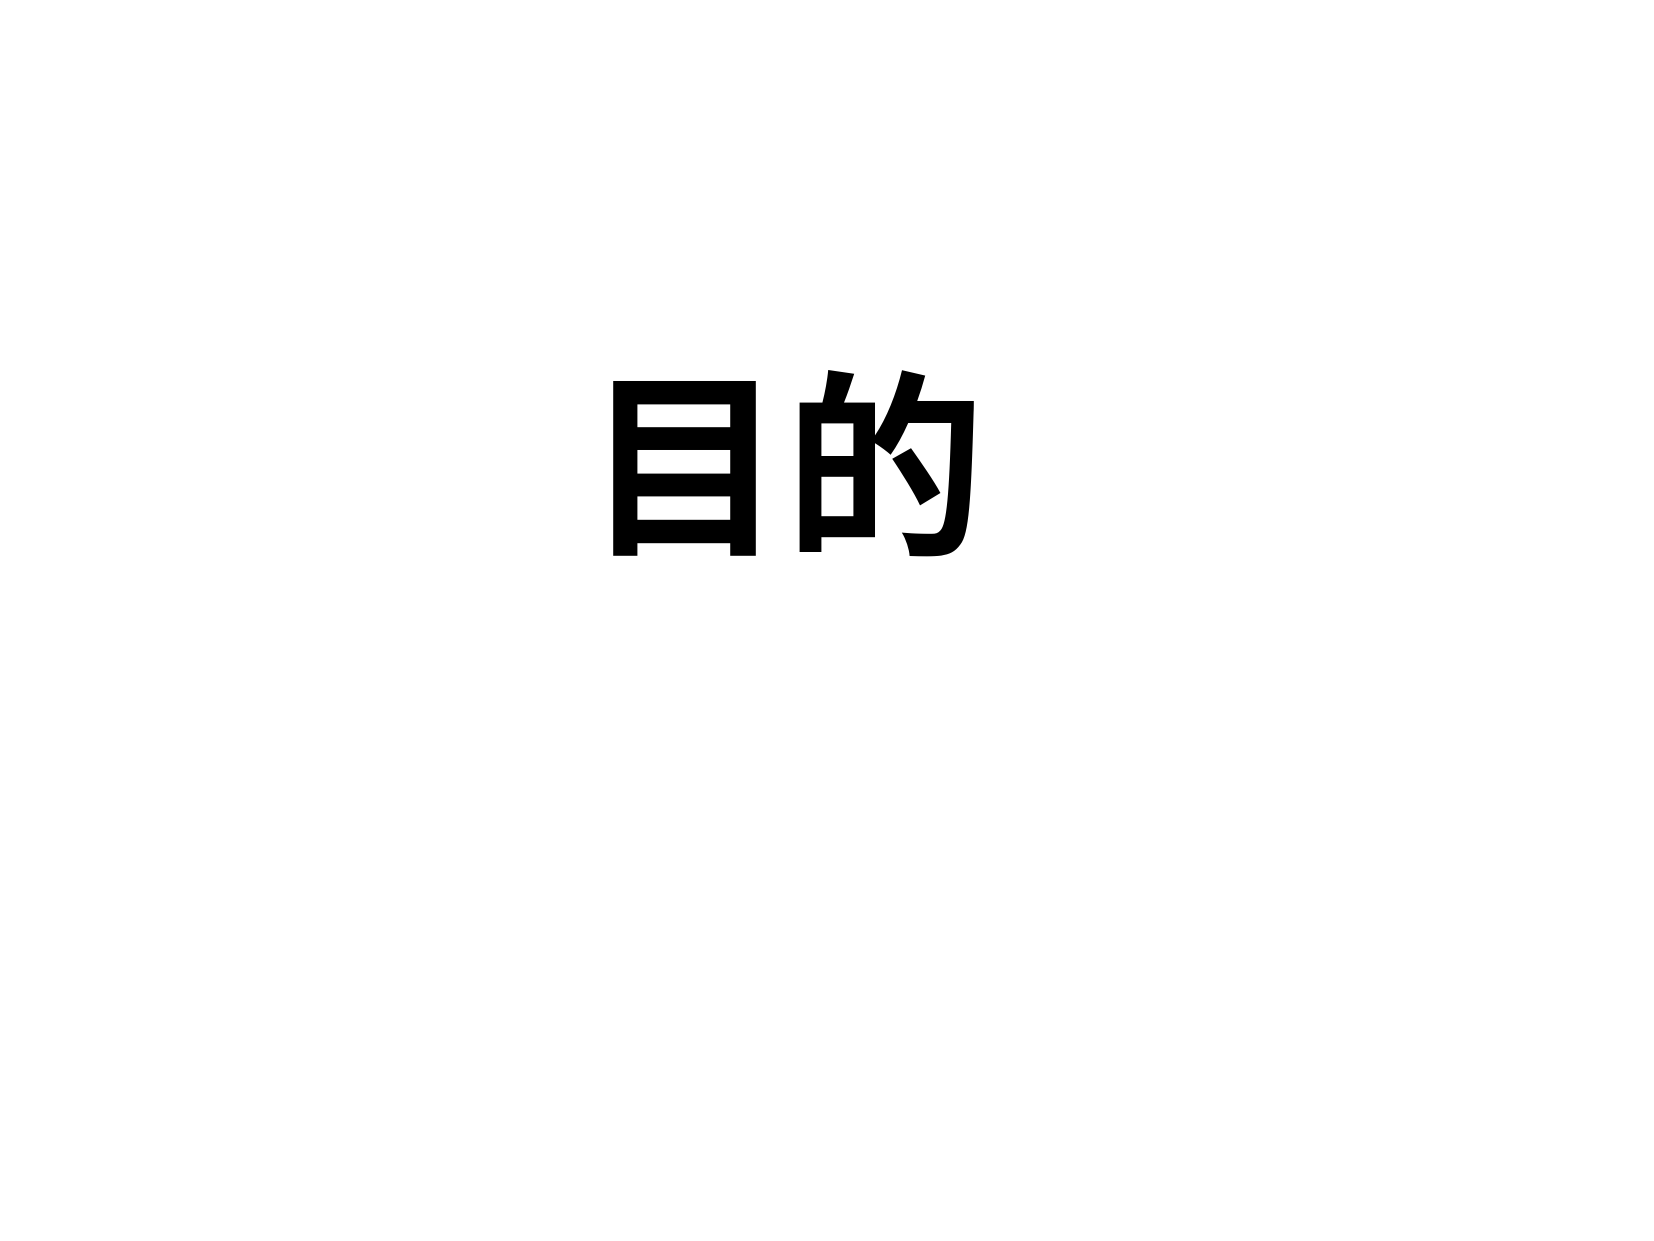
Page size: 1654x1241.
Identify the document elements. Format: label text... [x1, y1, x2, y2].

text_box 目的 [570, 301, 1034, 532]
